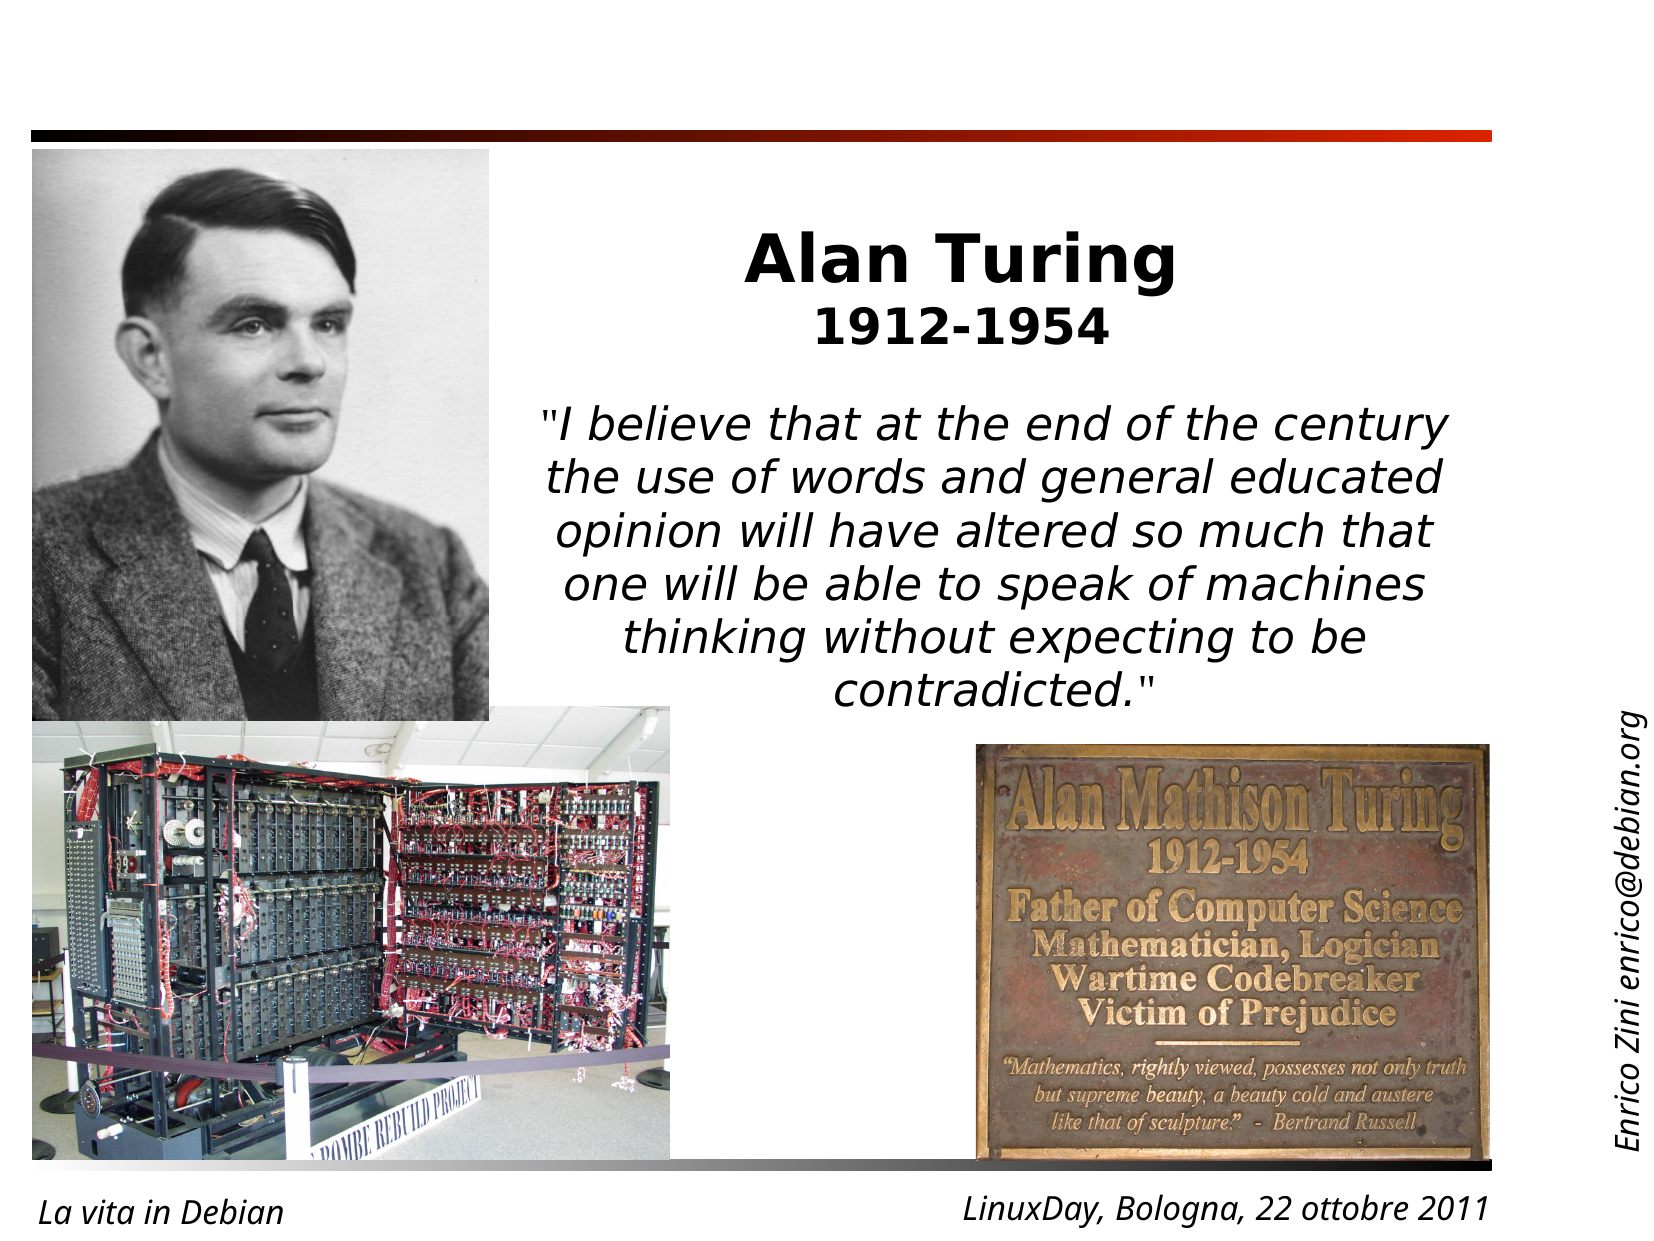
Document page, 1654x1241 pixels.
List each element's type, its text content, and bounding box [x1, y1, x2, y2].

picture [975, 744, 1490, 1161]
picture [32, 149, 670, 1160]
text_box "I believe that at the end of the century the use of words and general educated opinion will have altered so much that one will be able to speak of machines thinking without expecting to be contradicted." [510, 398, 1481, 718]
text_box Alan Turing 1912-1954 [515, 220, 1409, 398]
